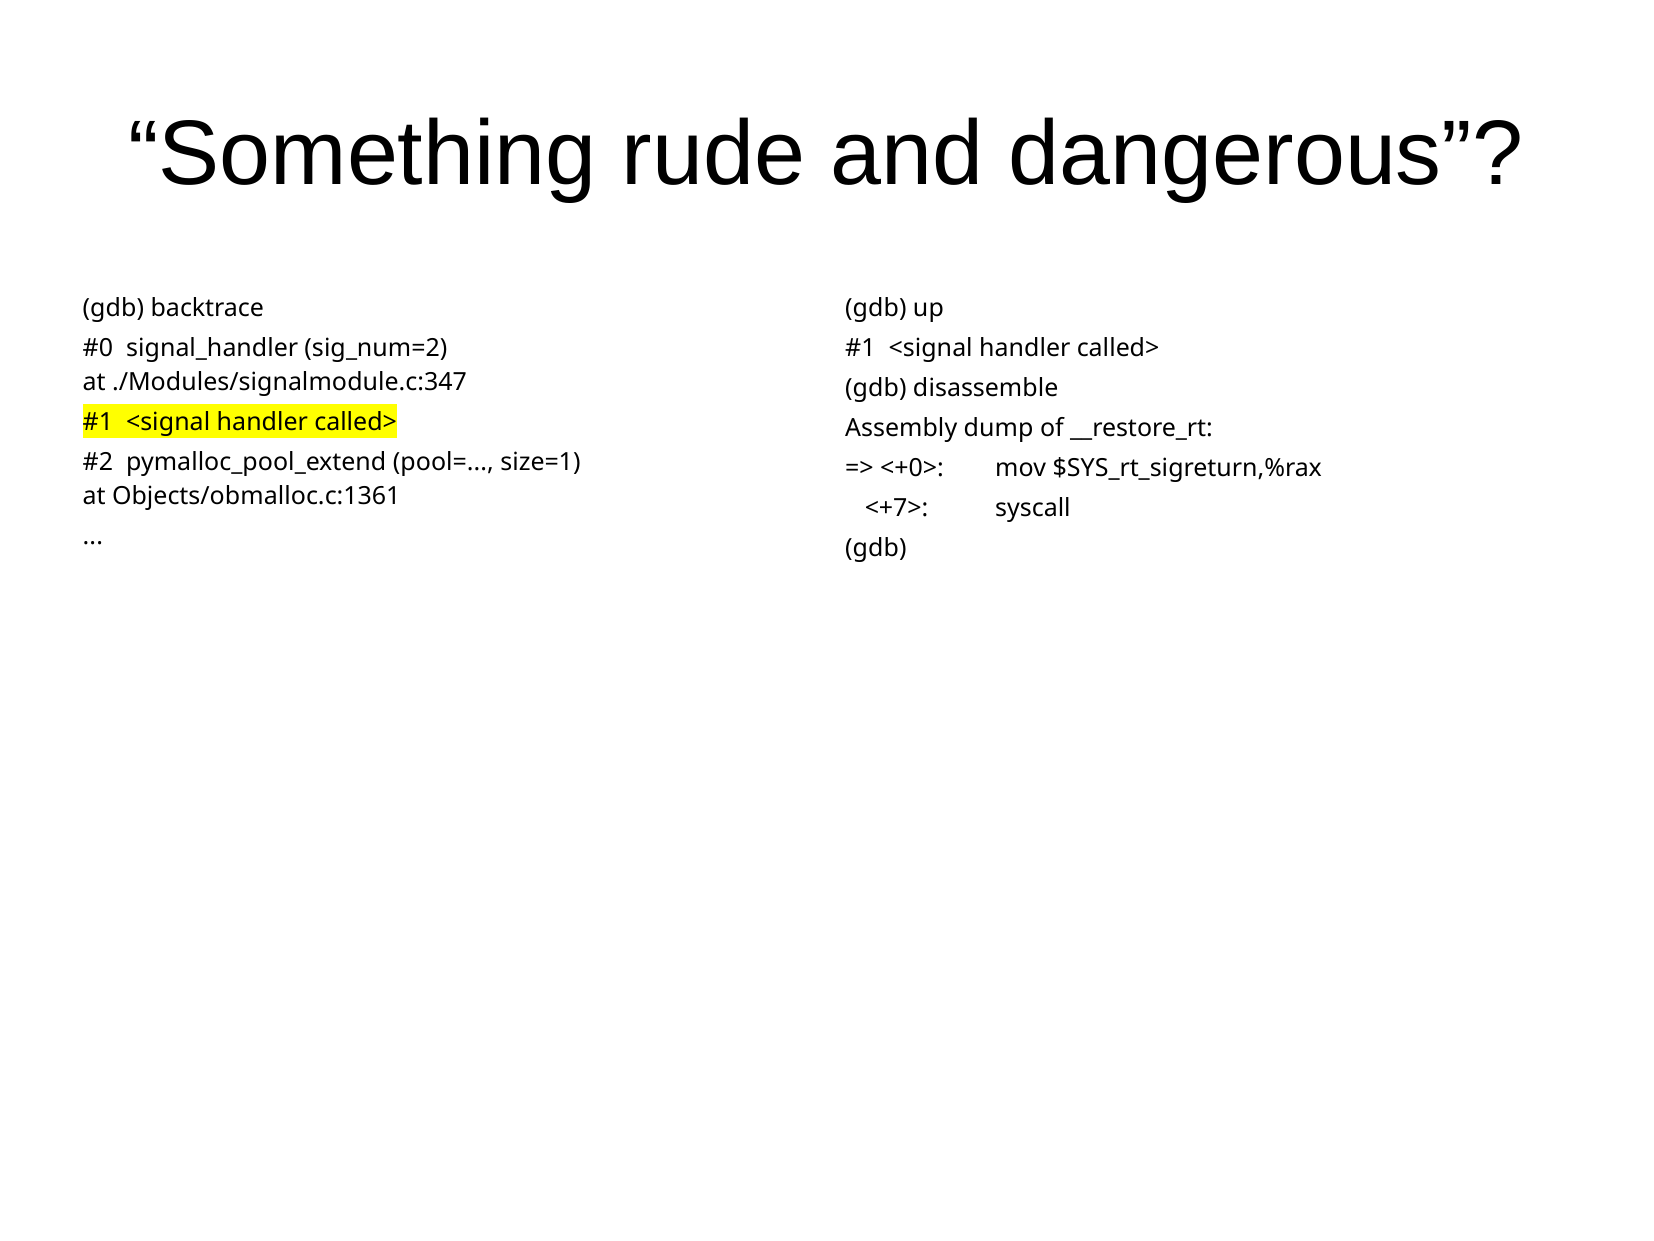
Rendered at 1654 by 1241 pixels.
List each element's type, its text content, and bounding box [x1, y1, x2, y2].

list (gdb) backtrace #0 signal_handler (sig_num=2) at ./Modules/signalmodule.c:347 #1 <signal handler called> #2 pymalloc_pool_extend (pool=..., size=1) at Objects/obmalloc.c:1361 ... [82, 290, 809, 1201]
list (gdb) up #1 <signal handler called> (gdb) disassemble Assembly dump of __restore_rt: => <+0>: mov $SYS_rt_sigreturn,%rax <+7>: syscall (gdb) [845, 290, 1654, 1201]
title “Something rude and dangerous”? [82, 49, 1571, 257]
